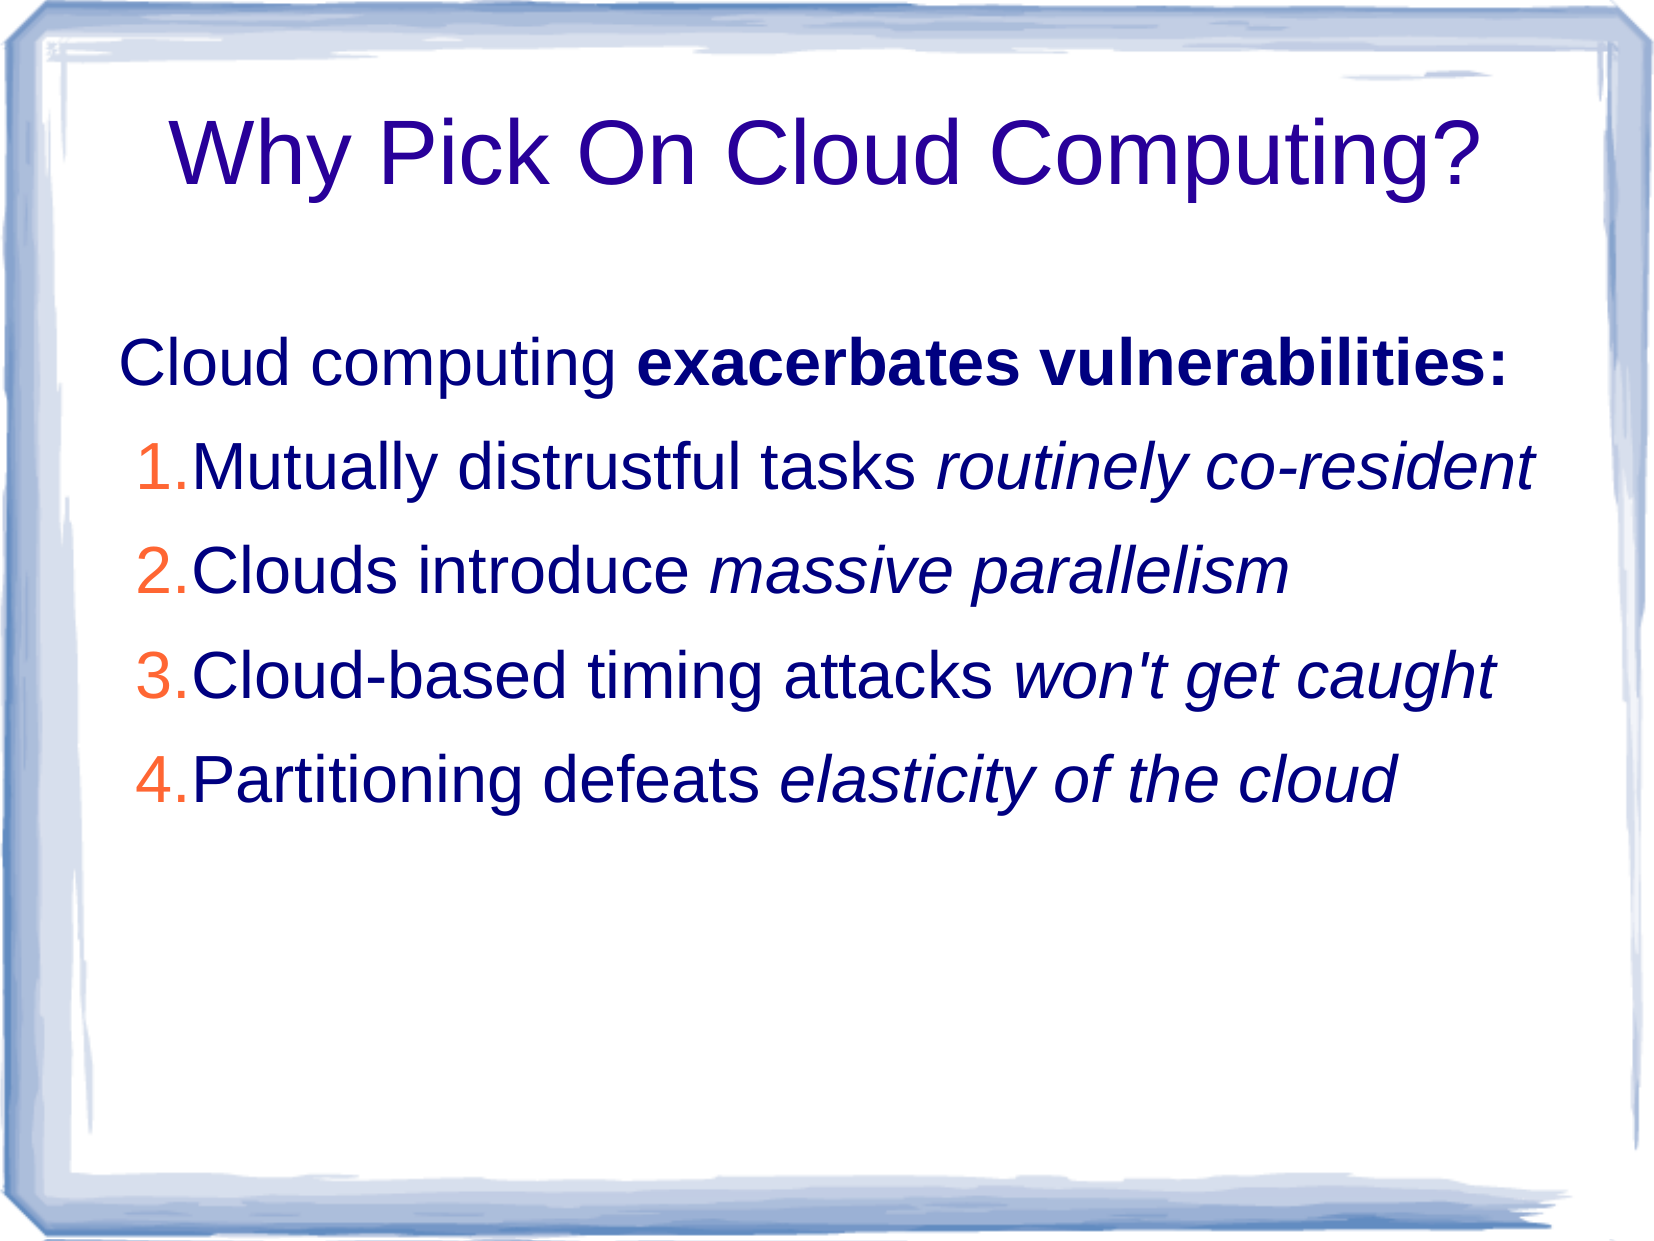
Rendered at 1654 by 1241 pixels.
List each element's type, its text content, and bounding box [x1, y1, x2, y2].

list Cloud computing exacerbates vulnerabilities: Mutually distrustful tasks routinely co-resident Clouds introduce massive parallelism Cloud-based timing attacks won't get caught Partitioning defeats elasticity of the cloud [118, 324, 1571, 990]
picture [0, 0, 1654, 1241]
title Why Pick On Cloud Computing? [82, 56, 1571, 250]
